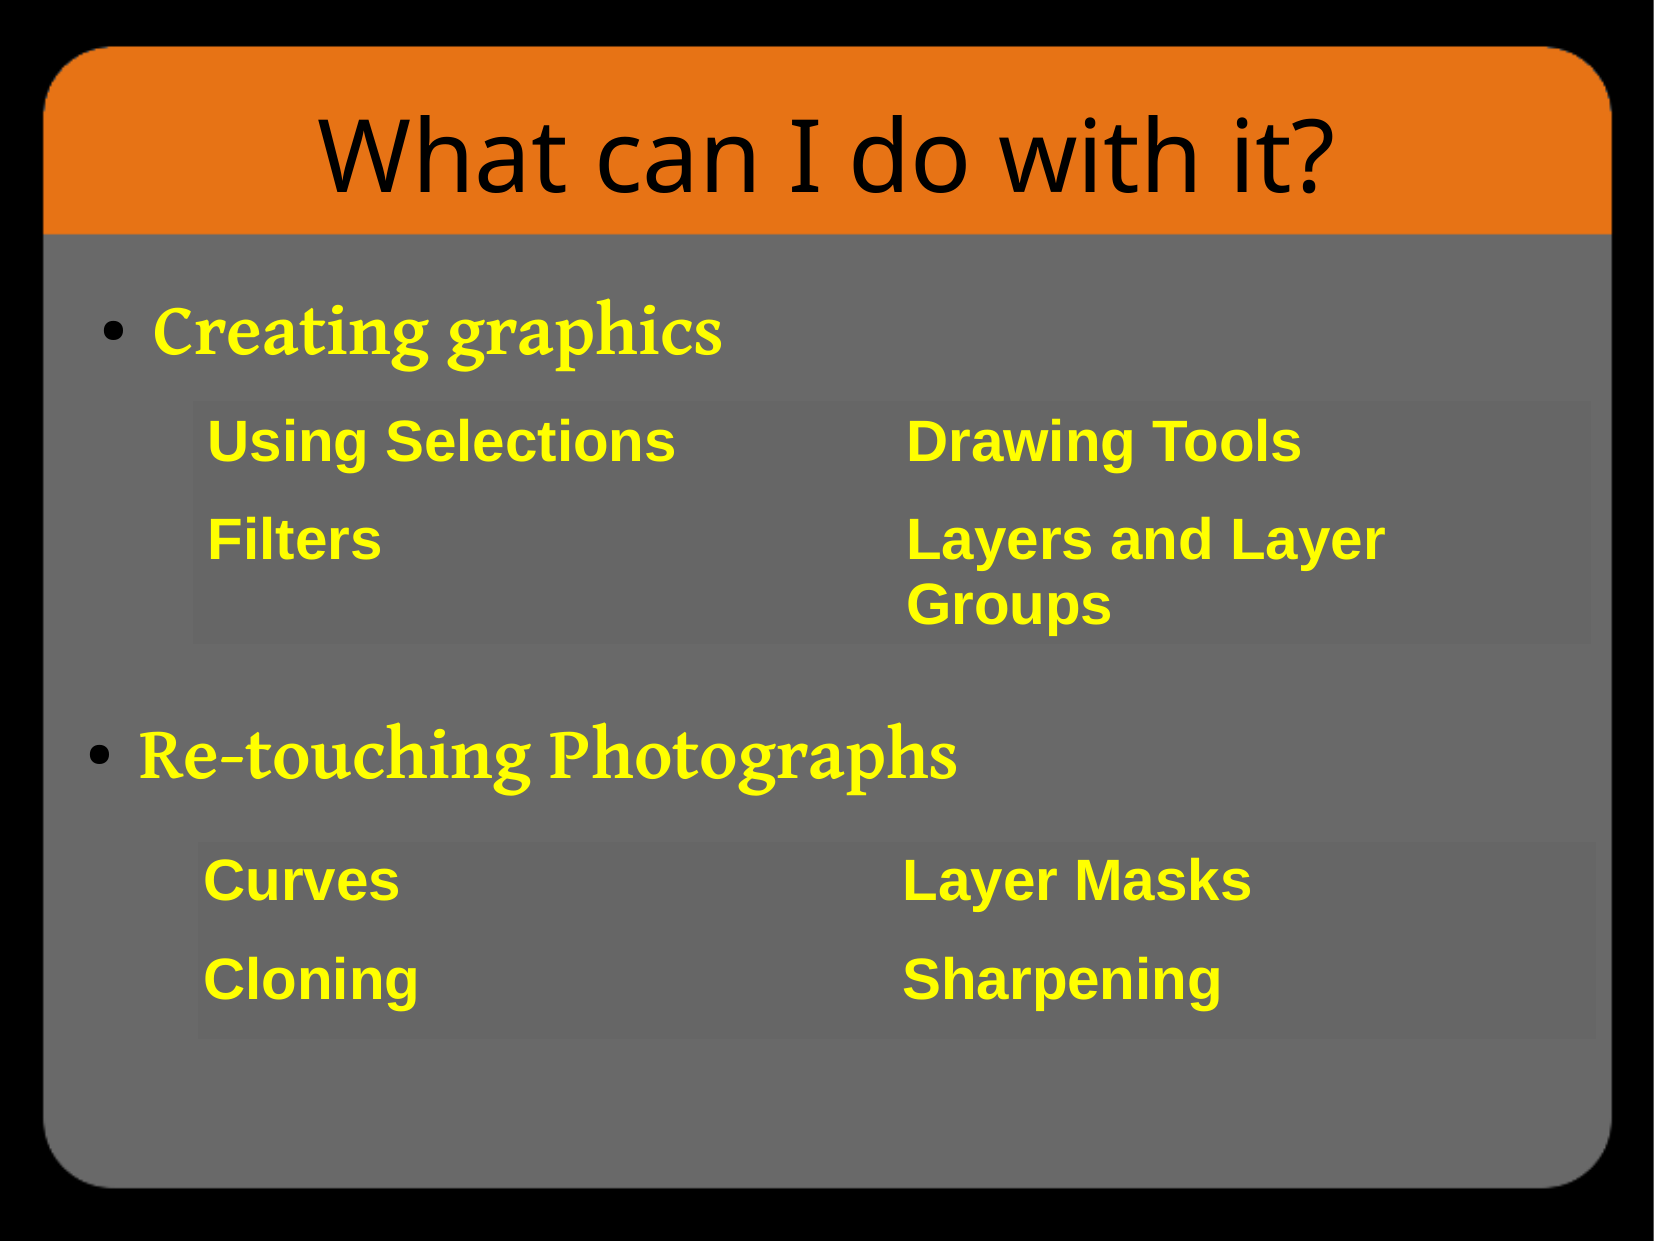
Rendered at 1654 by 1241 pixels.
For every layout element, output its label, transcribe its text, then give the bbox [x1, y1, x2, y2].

table_header Drawing Tools [892, 401, 1591, 499]
table_cell Cloning [198, 941, 897, 1039]
table_cell Sharpening [897, 941, 1596, 1039]
list Creating graphics [82, 290, 1538, 402]
table_header Using Selections [193, 401, 892, 499]
table_cell Layers and Layer Groups [892, 499, 1591, 644]
table_cell Filters [193, 499, 892, 644]
table_header Layer Masks [897, 842, 1596, 941]
title What can I do with it? [82, 49, 1571, 257]
picture [0, 0, 1654, 1241]
list Re-touching Photographs [68, 714, 1524, 826]
table_header Curves [198, 842, 897, 941]
